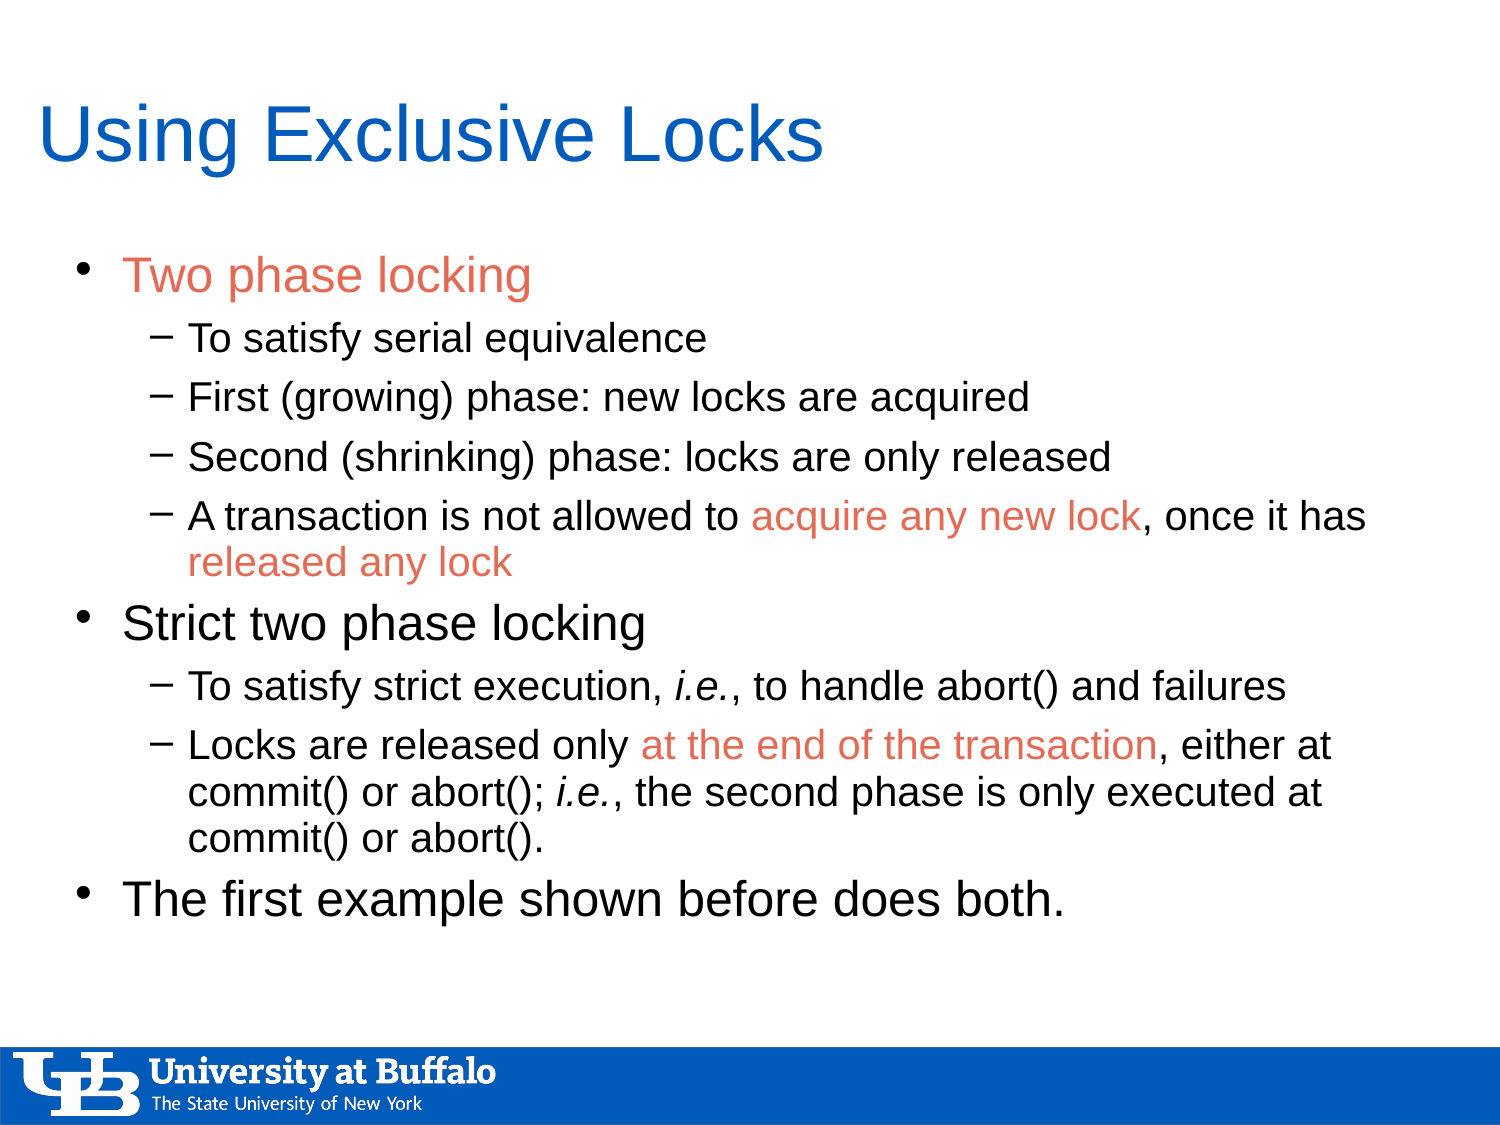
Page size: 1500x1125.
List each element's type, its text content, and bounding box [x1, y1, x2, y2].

picture [13, 1052, 496, 1116]
title Using Exclusive Locks [37, 40, 1388, 228]
subtitle Two phase locking To satisfy serial equivalence First (growing) phase: new locks are acquired Second (shrinking) phase: locks are only released A transaction is not allowed to acquire any new lock, once it has released any lock Strict two phase locking To satisfy strict execution, i.e., to handle abort() and failures Locks are released only at the end of the transaction, either at commit() or abort(); i.e., the second phase is only executed at commit() or abort(). The first example shown before does both. [75, 252, 1425, 927]
